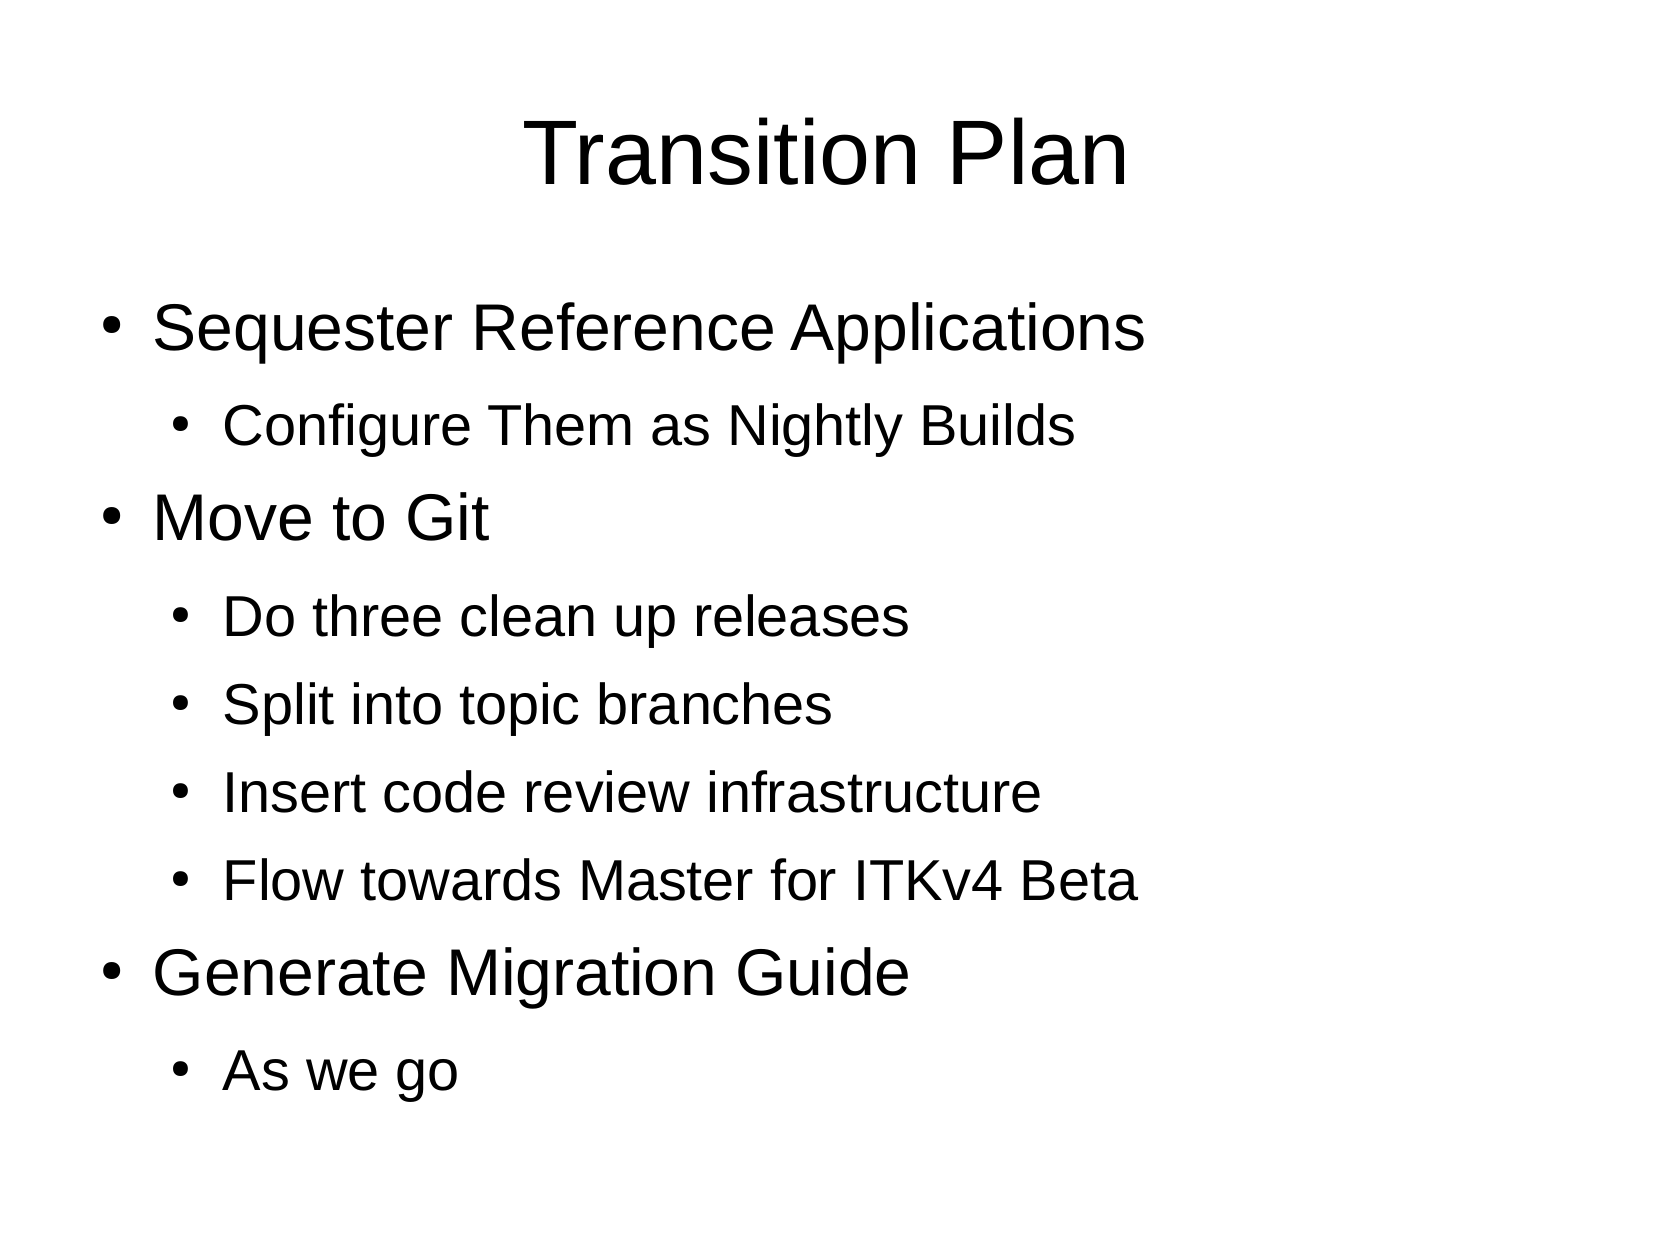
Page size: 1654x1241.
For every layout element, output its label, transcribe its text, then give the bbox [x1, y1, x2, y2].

list Sequester Reference Applications Configure Them as Nightly Builds Move to Git Do three clean up releases Split into topic branches Insert code review infrastructure Flow towards Master for ITKv4 Beta Generate Migration Guide As we go [82, 290, 1571, 1109]
title Transition Plan [82, 56, 1571, 250]
